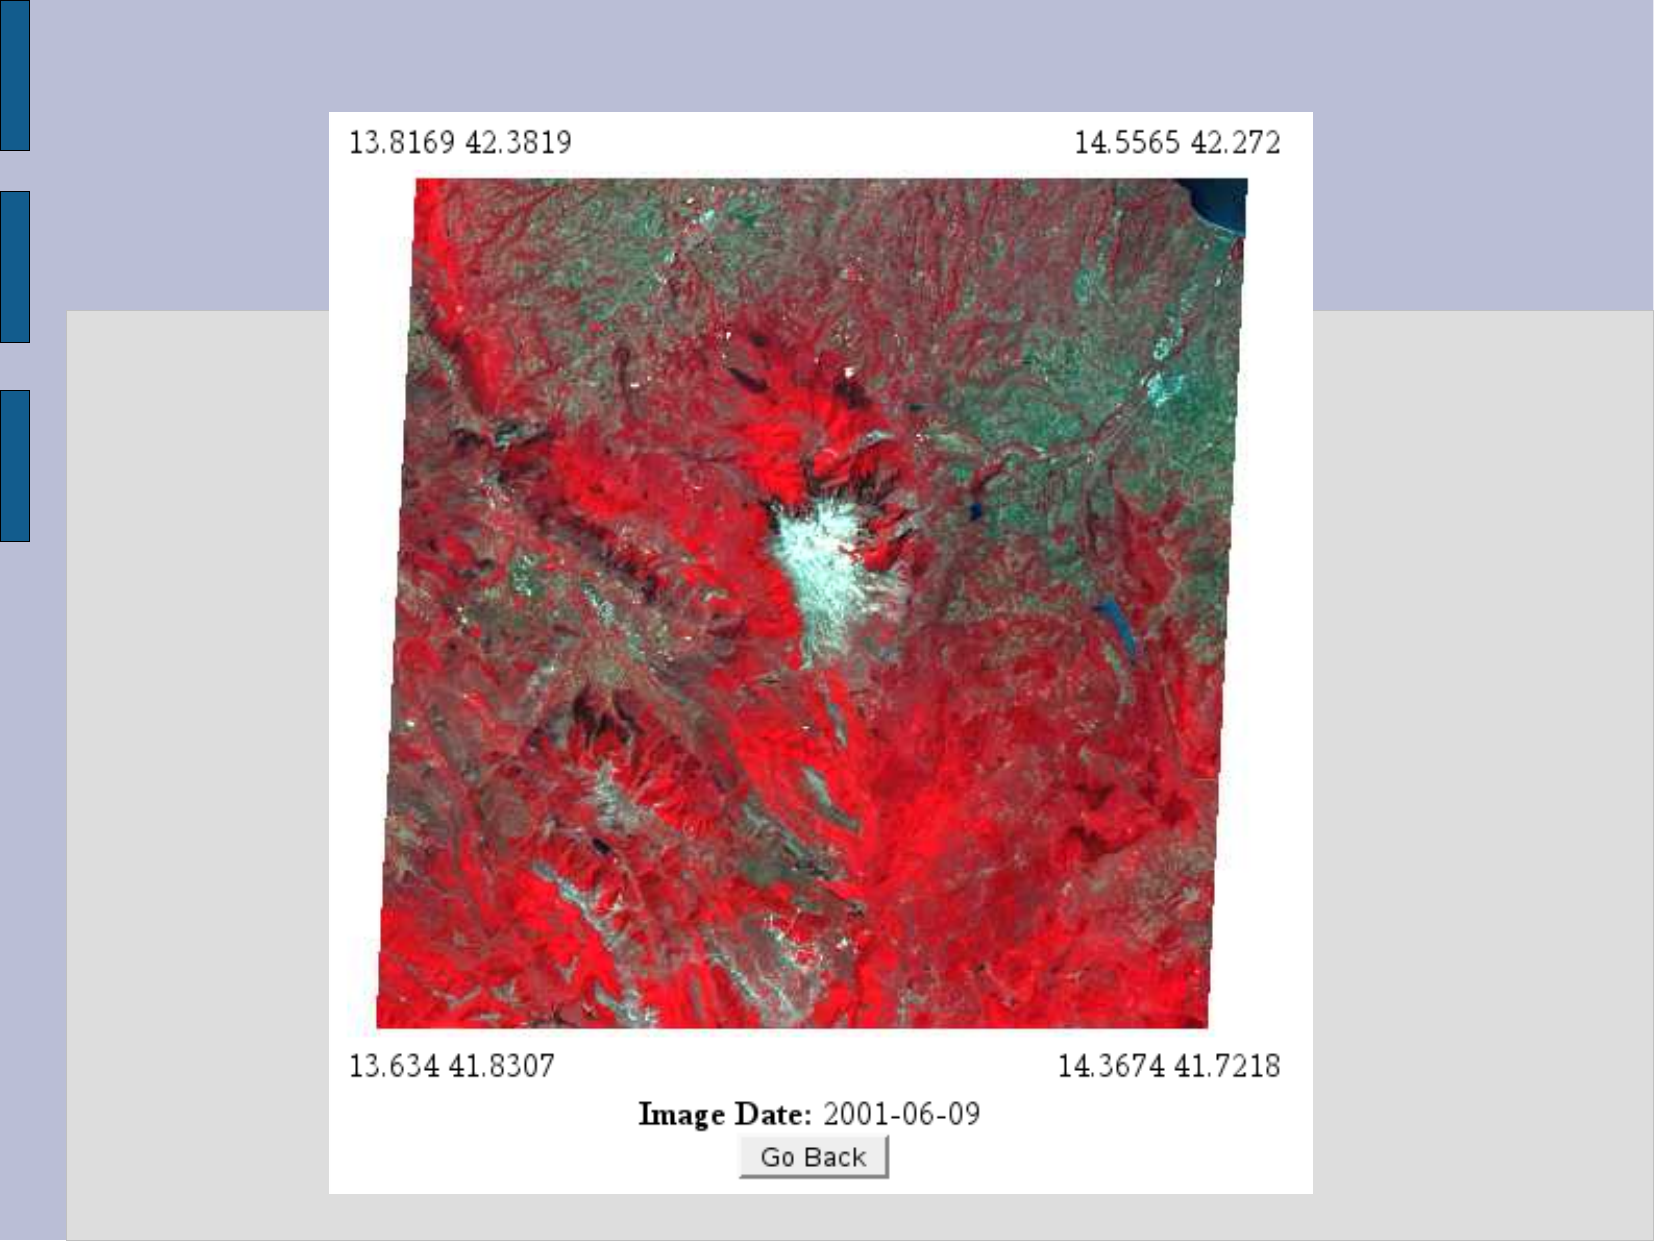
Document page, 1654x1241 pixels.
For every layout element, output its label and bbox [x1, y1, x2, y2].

picture [329, 112, 1313, 1194]
